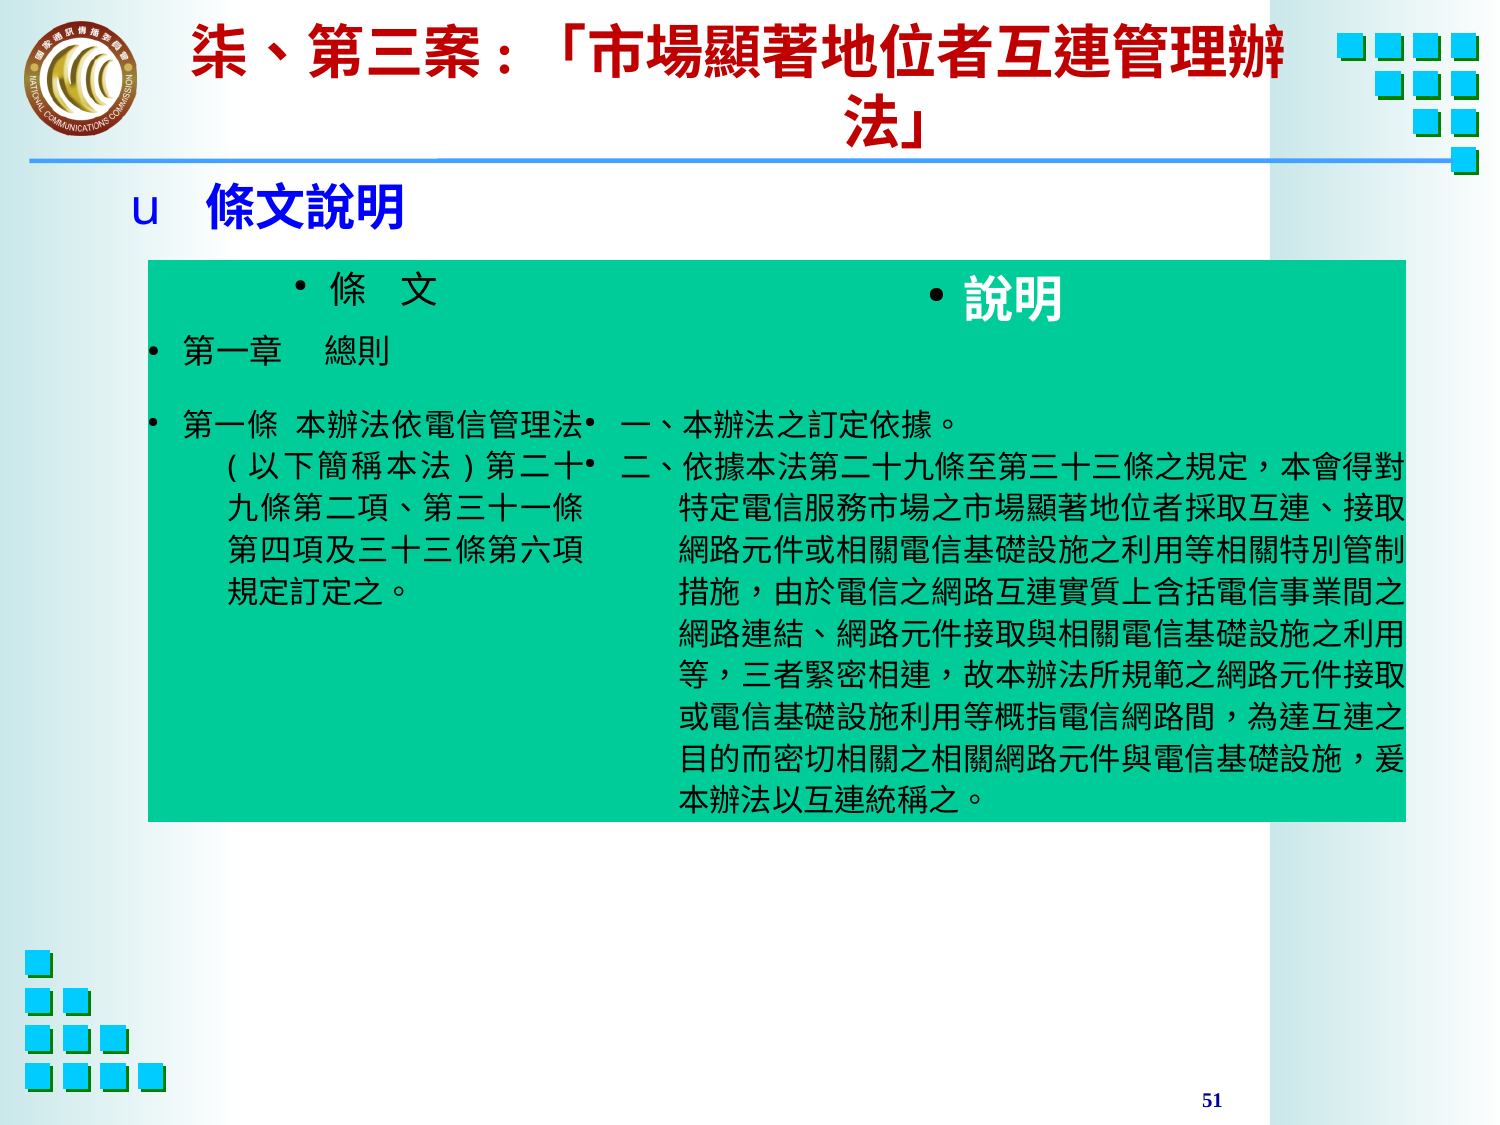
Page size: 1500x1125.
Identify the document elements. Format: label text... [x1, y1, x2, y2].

table_cell 第一章 總則 [148, 333, 1406, 404]
title 柒、第三案:「市場顯著地位者互連管理辦法」 [123, 7, 1353, 161]
table_header 說明 [585, 260, 1406, 333]
table_cell 第一條 本辦法依電信管理法 (以下簡稱本法)第二十九條第二項、第三十一條第四項及三十三條第六項規定訂定之。 [148, 404, 585, 822]
table_header 條 文 [148, 260, 585, 333]
text_box 條文說明 [116, 168, 1211, 243]
table_cell 一、本辦法之訂定依據。 二、依據本法第二十九條至第三十三條之規定，本會得對特定電信服務市場之市場顯著地位者採取互連、接取網路元件或相關電信基礎設施之利用等相關特別管制措施，由於電信之網路互連實質上含括電信事業間之網路連結、網路元件接取與相關電信基礎設施之利用等，三者緊密相連，故本辦法所規範之網路元件接取或電信基礎設施利用等概指電信網路間，為達互連之目的而密切相關之相關網路元件與電信基礎設施，爰本辦法以互連統稱之。 [585, 404, 1406, 822]
